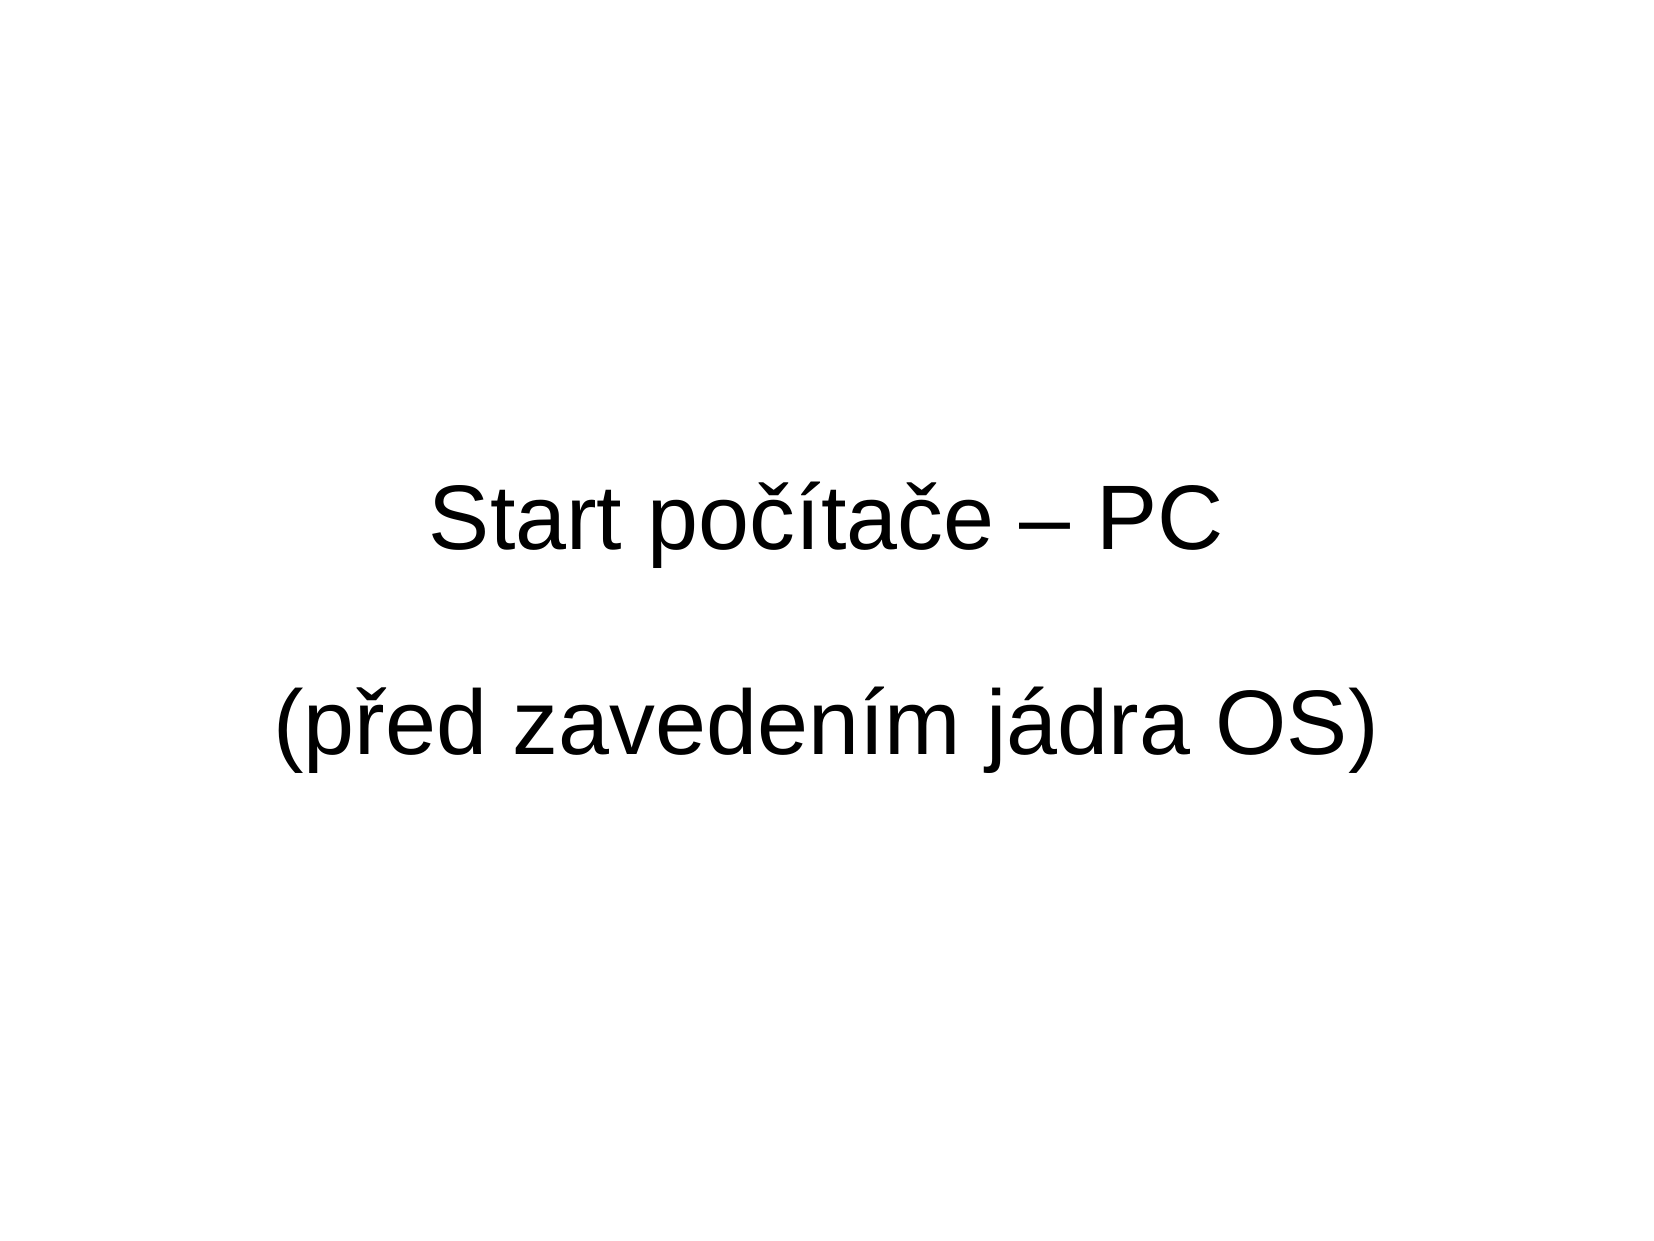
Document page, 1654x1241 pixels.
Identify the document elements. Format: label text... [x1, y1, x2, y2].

title Start počítače – PC (před zavedením jádra OS) [82, 466, 1571, 774]
